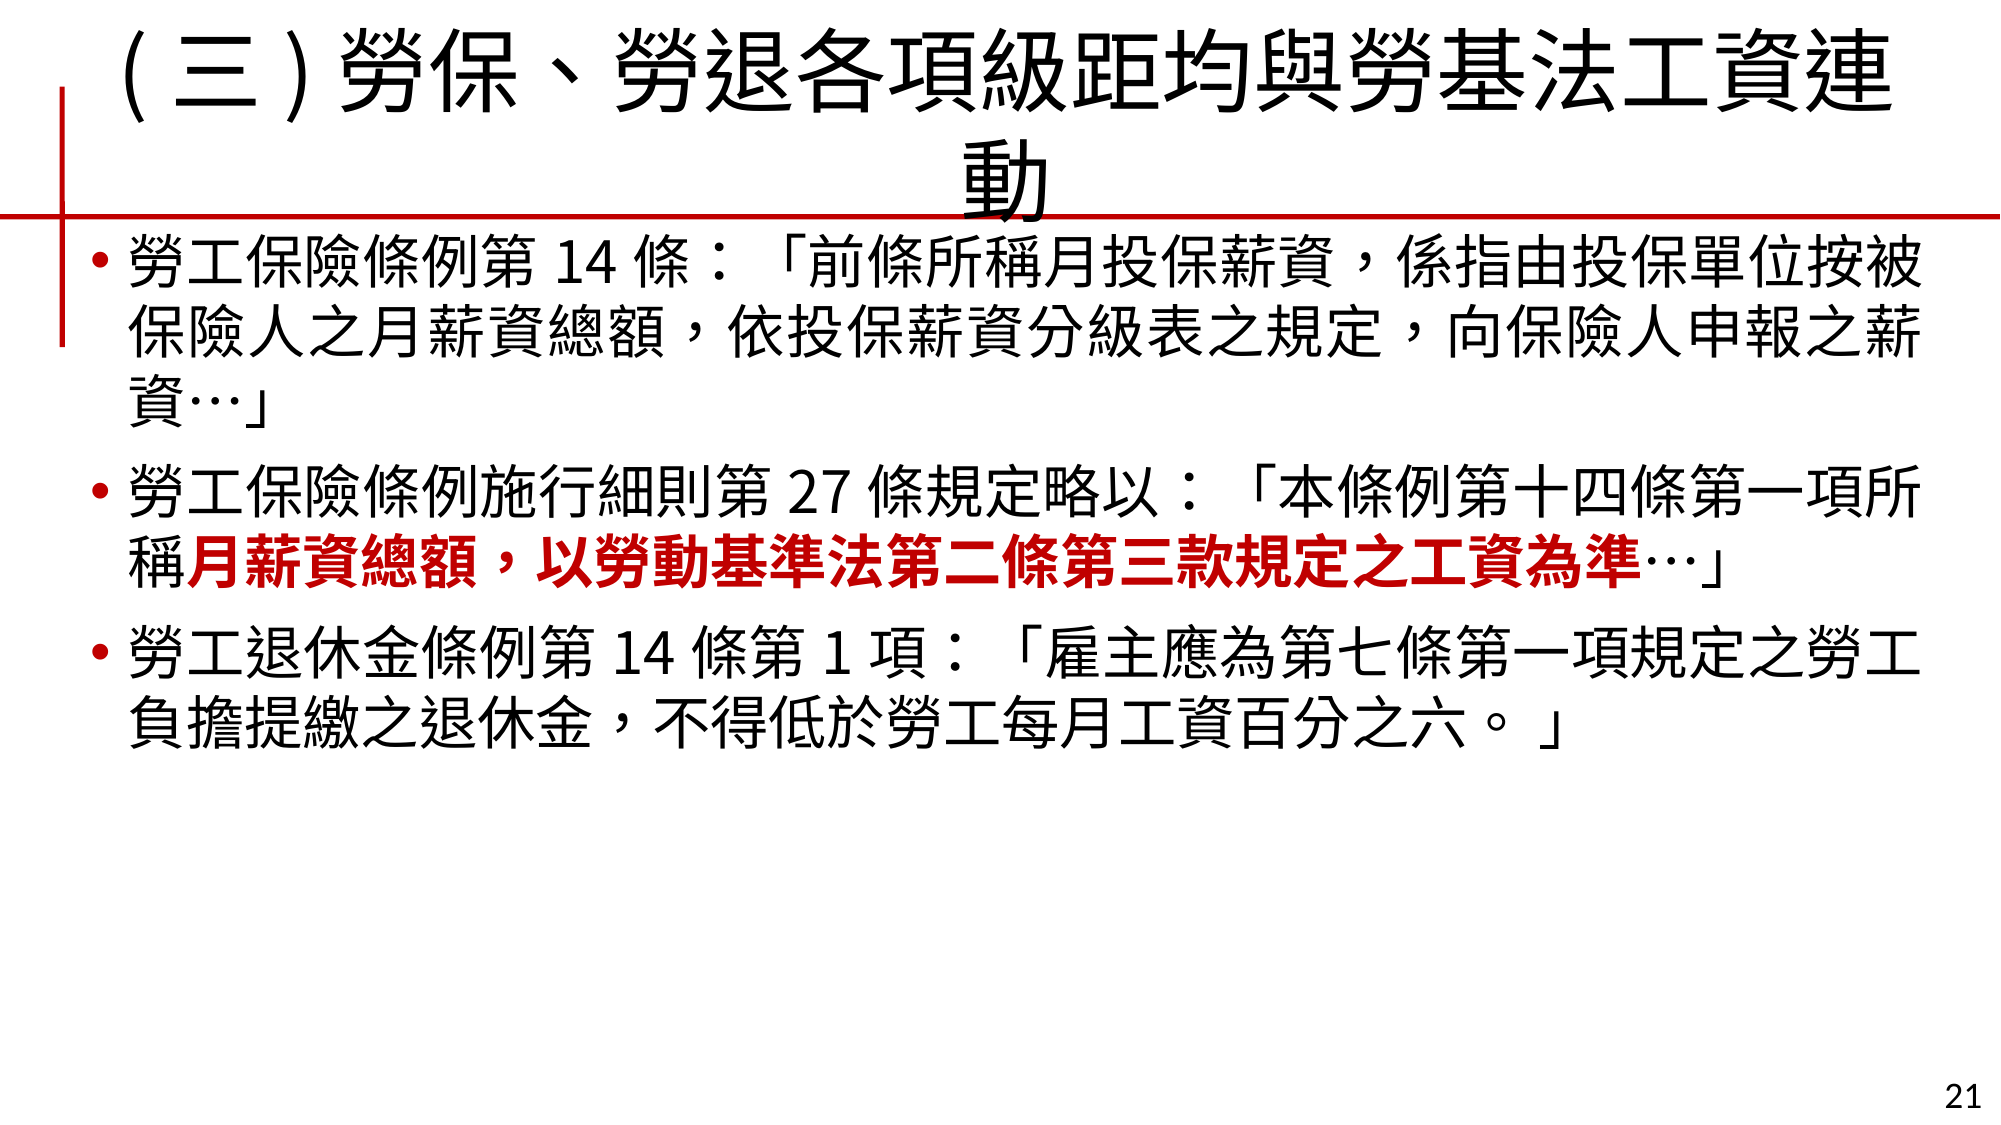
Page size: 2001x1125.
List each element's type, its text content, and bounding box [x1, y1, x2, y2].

list 勞工保險條例第14條：「前條所稱月投保薪資，係指由投保單位按被保險人之月薪資總額，依投保薪資分級表之規定，向保險人申報之薪資…」 勞工保險條例施行細則第27條規定略以：「本條例第十四條第一項所稱月薪資總額，以勞動基準法第二條第三款規定之工資為準…」 勞工退休金條例第14條第1項：「雇主應為第七條第一項規定之勞工負擔提繳之退休金，不得低於勞工每月工資百分之六。 」 [75, 217, 1938, 1027]
slide_number <編號> [1701, 1063, 1998, 1118]
title (三)勞保、勞退各項級距均與勞基法工資連動 [75, 6, 1938, 211]
